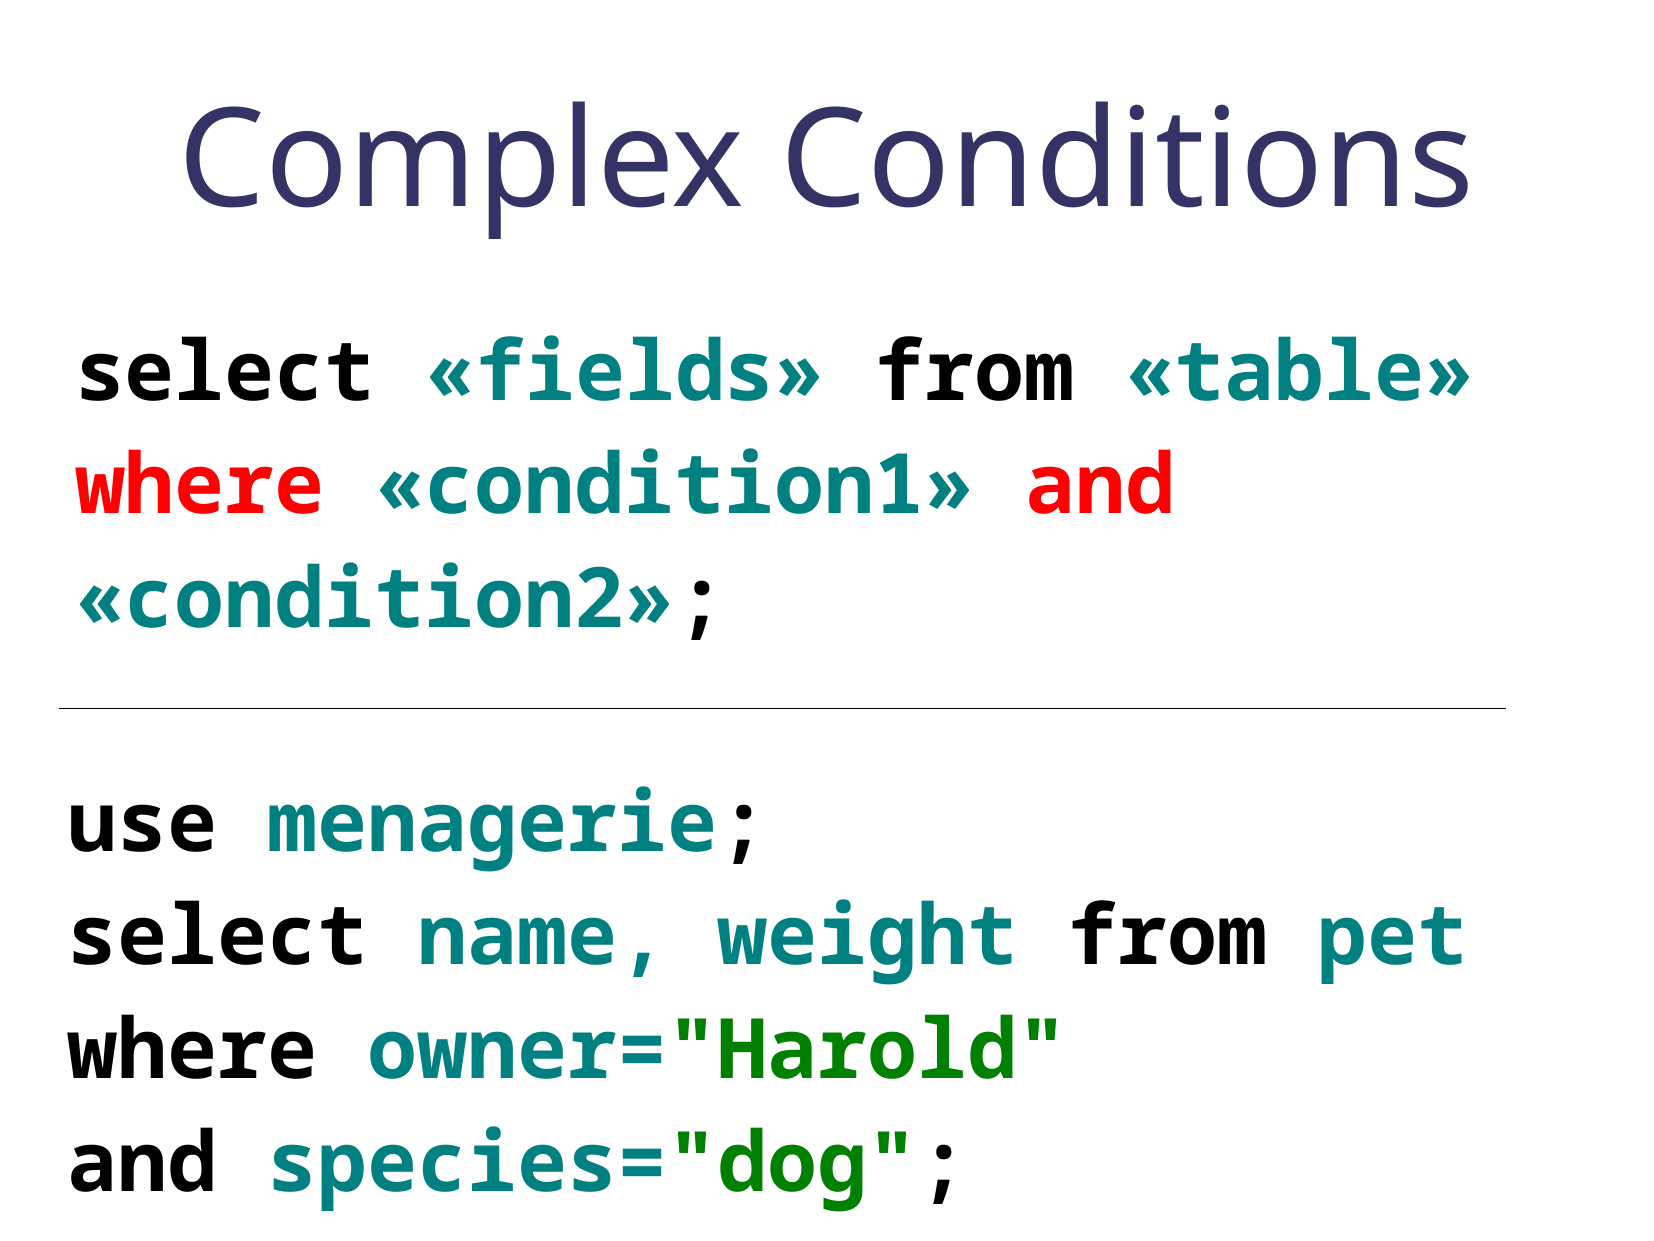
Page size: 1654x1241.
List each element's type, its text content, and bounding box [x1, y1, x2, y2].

subtitle select «fields» from «table» where «condition1» and «condition2»; [75, 337, 1560, 626]
text_box use menagerie; select name, weight from pet where owner="Harold" and species="dog"; [67, 797, 1595, 1182]
title Complex Conditions [82, 56, 1571, 250]
